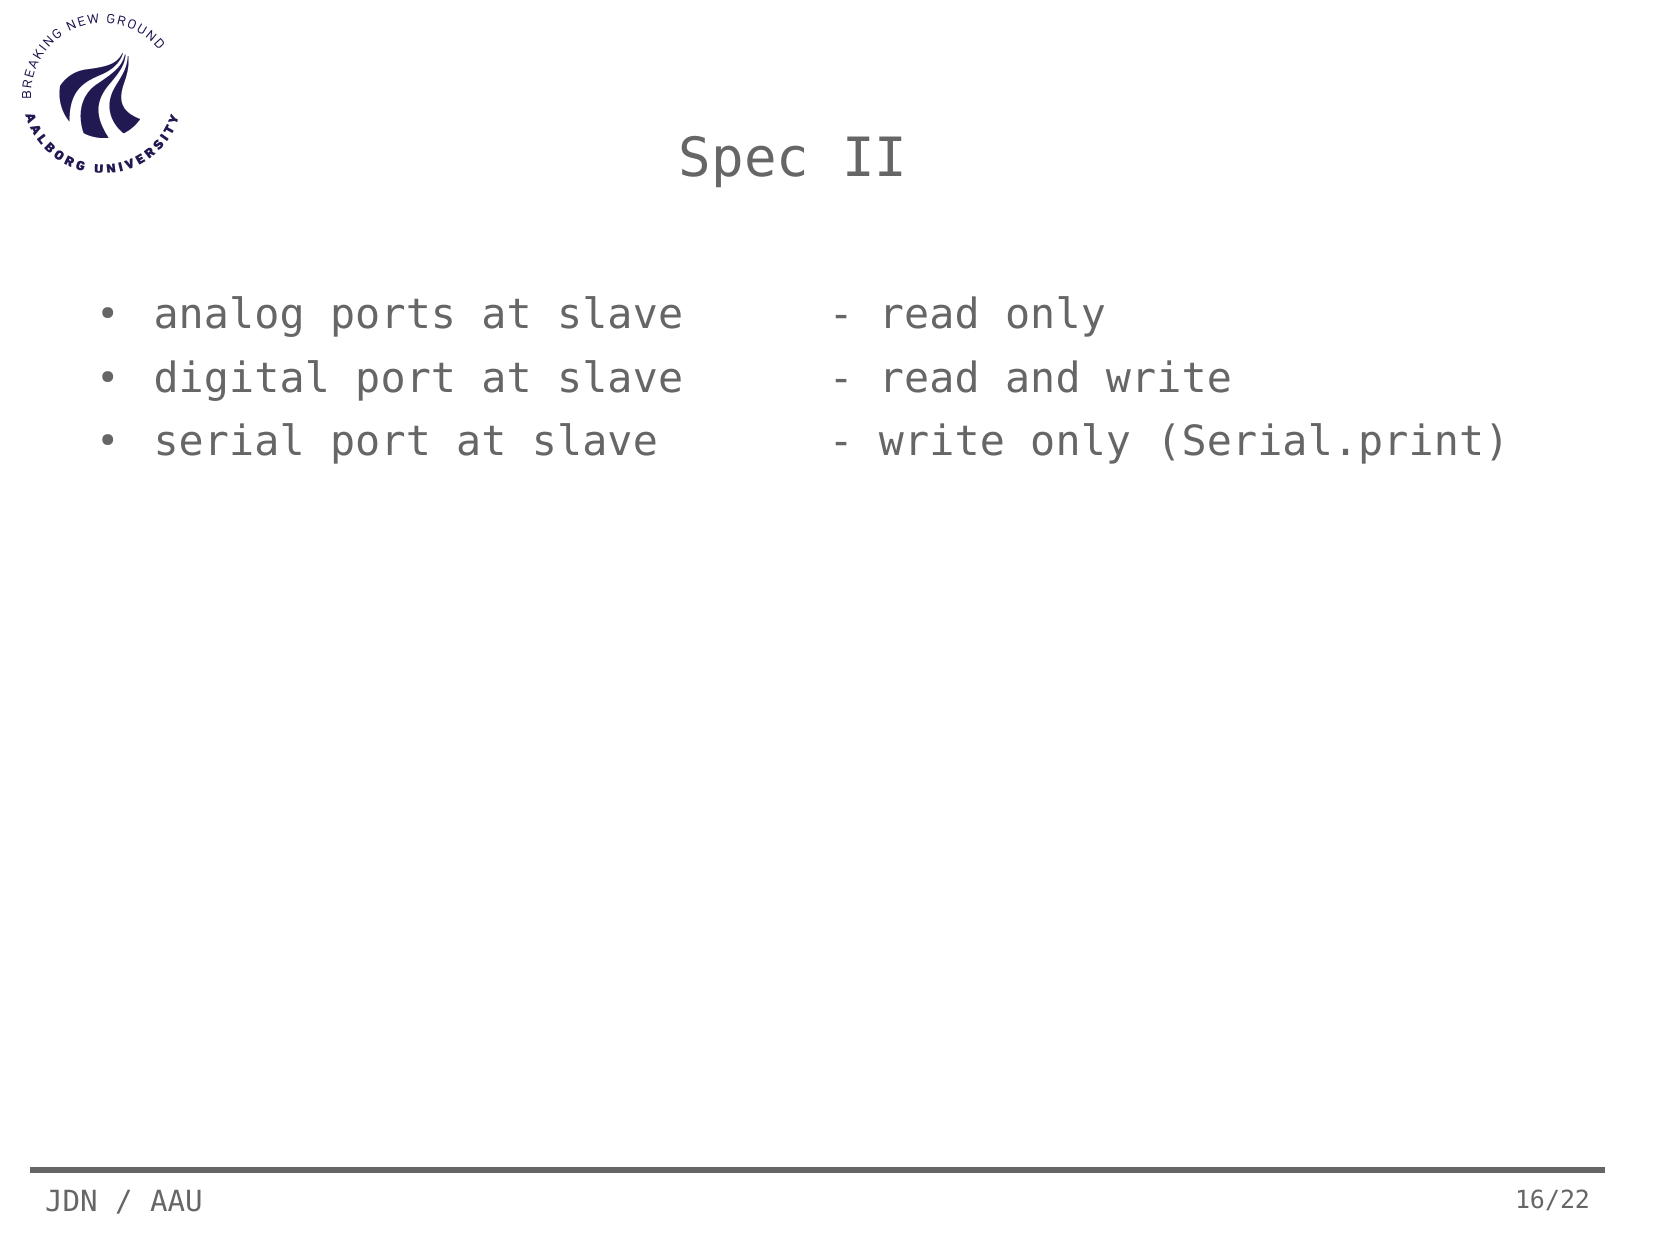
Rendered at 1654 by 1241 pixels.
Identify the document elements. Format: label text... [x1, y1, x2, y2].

title Spec II [86, 105, 1501, 211]
picture [22, 13, 178, 173]
list analog ports at slave - read only digital port at slave - read and write serial port at slave - write only (Serial.print) [82, 290, 1571, 1010]
